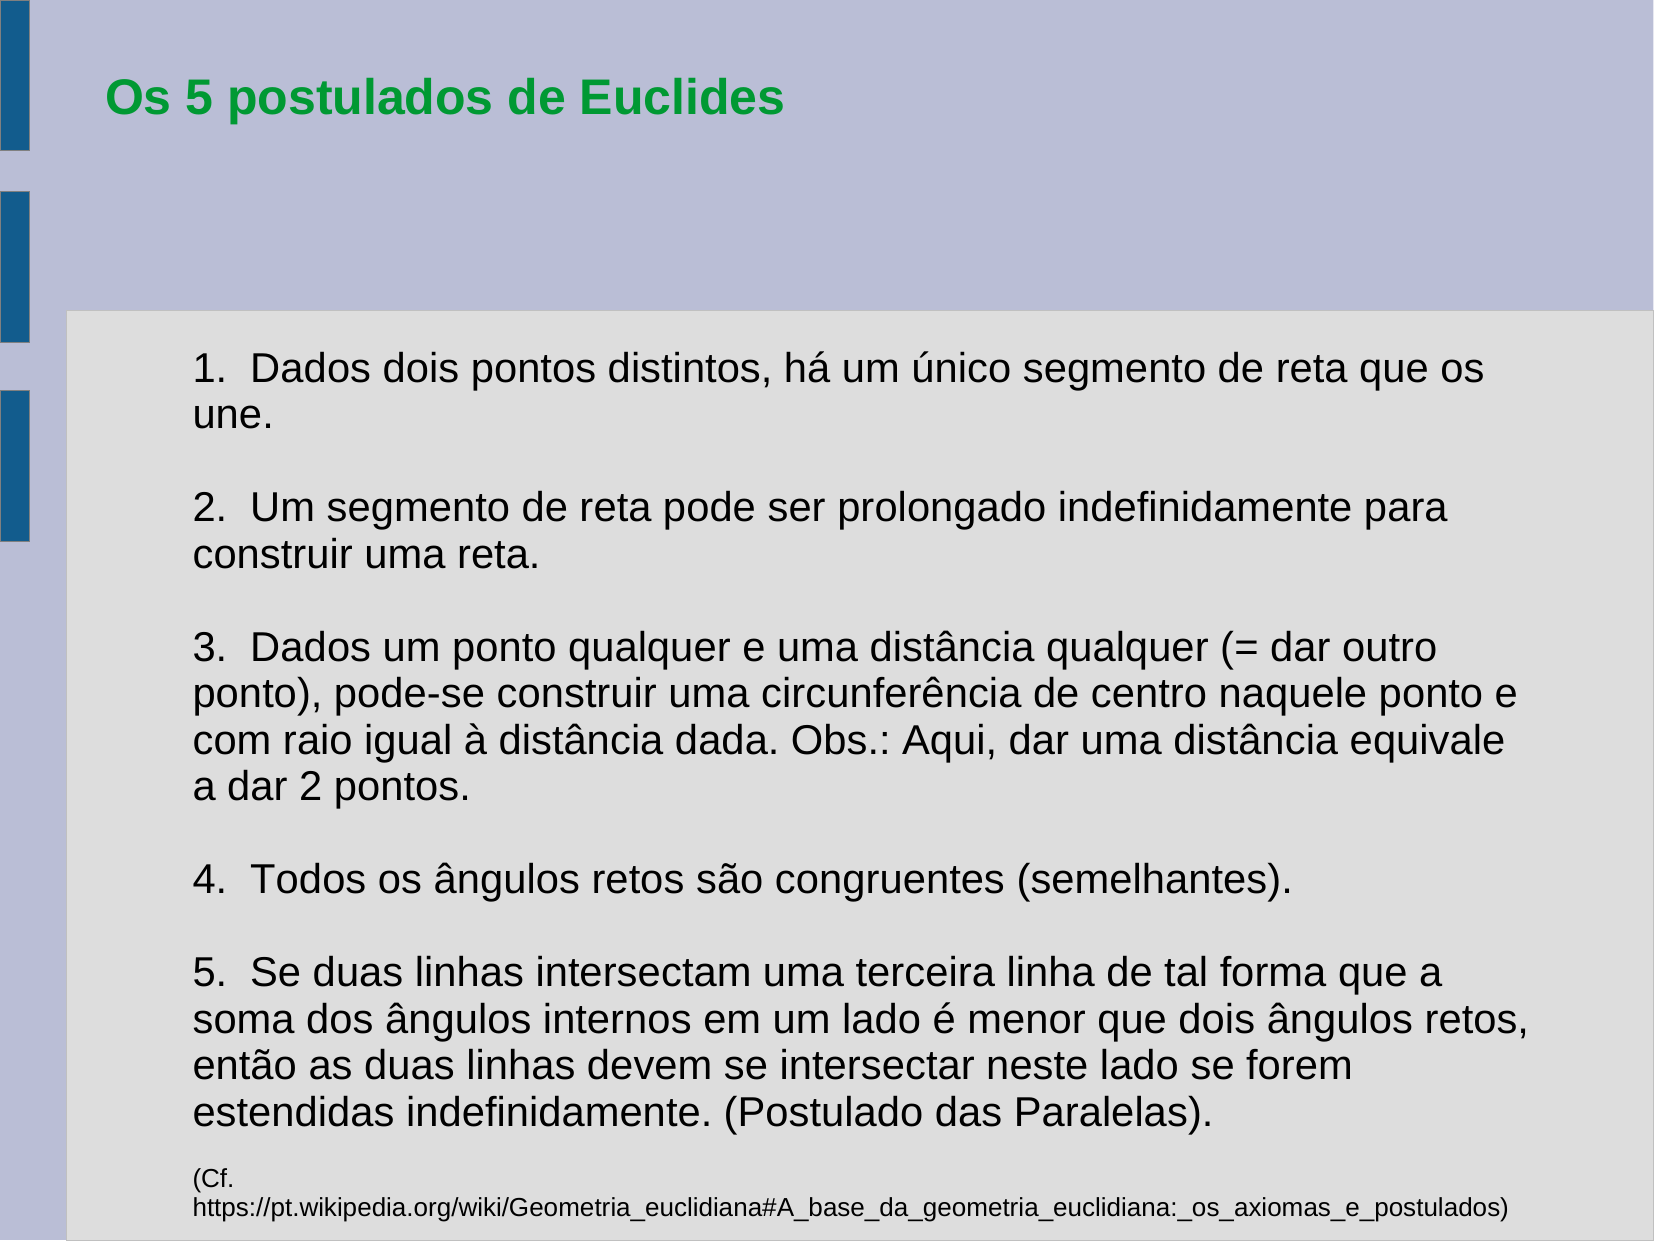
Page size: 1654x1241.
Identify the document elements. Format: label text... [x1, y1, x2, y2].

list 1. Dados dois pontos distintos, há um único segmento de reta que os une. 2. Um segmento de reta pode ser prolongado indefinidamente para construir uma reta. 3. Dados um ponto qualquer e uma distância qualquer (= dar outro ponto), pode-se construir uma circunferência de centro naquele ponto e com raio igual à distância dada. Obs.: Aqui, dar uma distância equivale a dar 2 pontos. 4. Todos os ângulos retos são congruentes (semelhantes). 5. Se duas linhas intersectam uma terceira linha de tal forma que a soma dos ângulos internos em um lado é menor que dois ângulos retos, então as duas linhas devem se intersectar neste lado se forem estendidas indefinidamente. (Postulado das Paralelas). (Cf. https://pt.wikipedia.org/wiki/Geometria_euclidiana#A_base_da_geometria_euclidiana:_os_axiomas_e_postulados) [121, 344, 1534, 1241]
title Os 5 postulados de Euclides [105, 45, 1518, 151]
